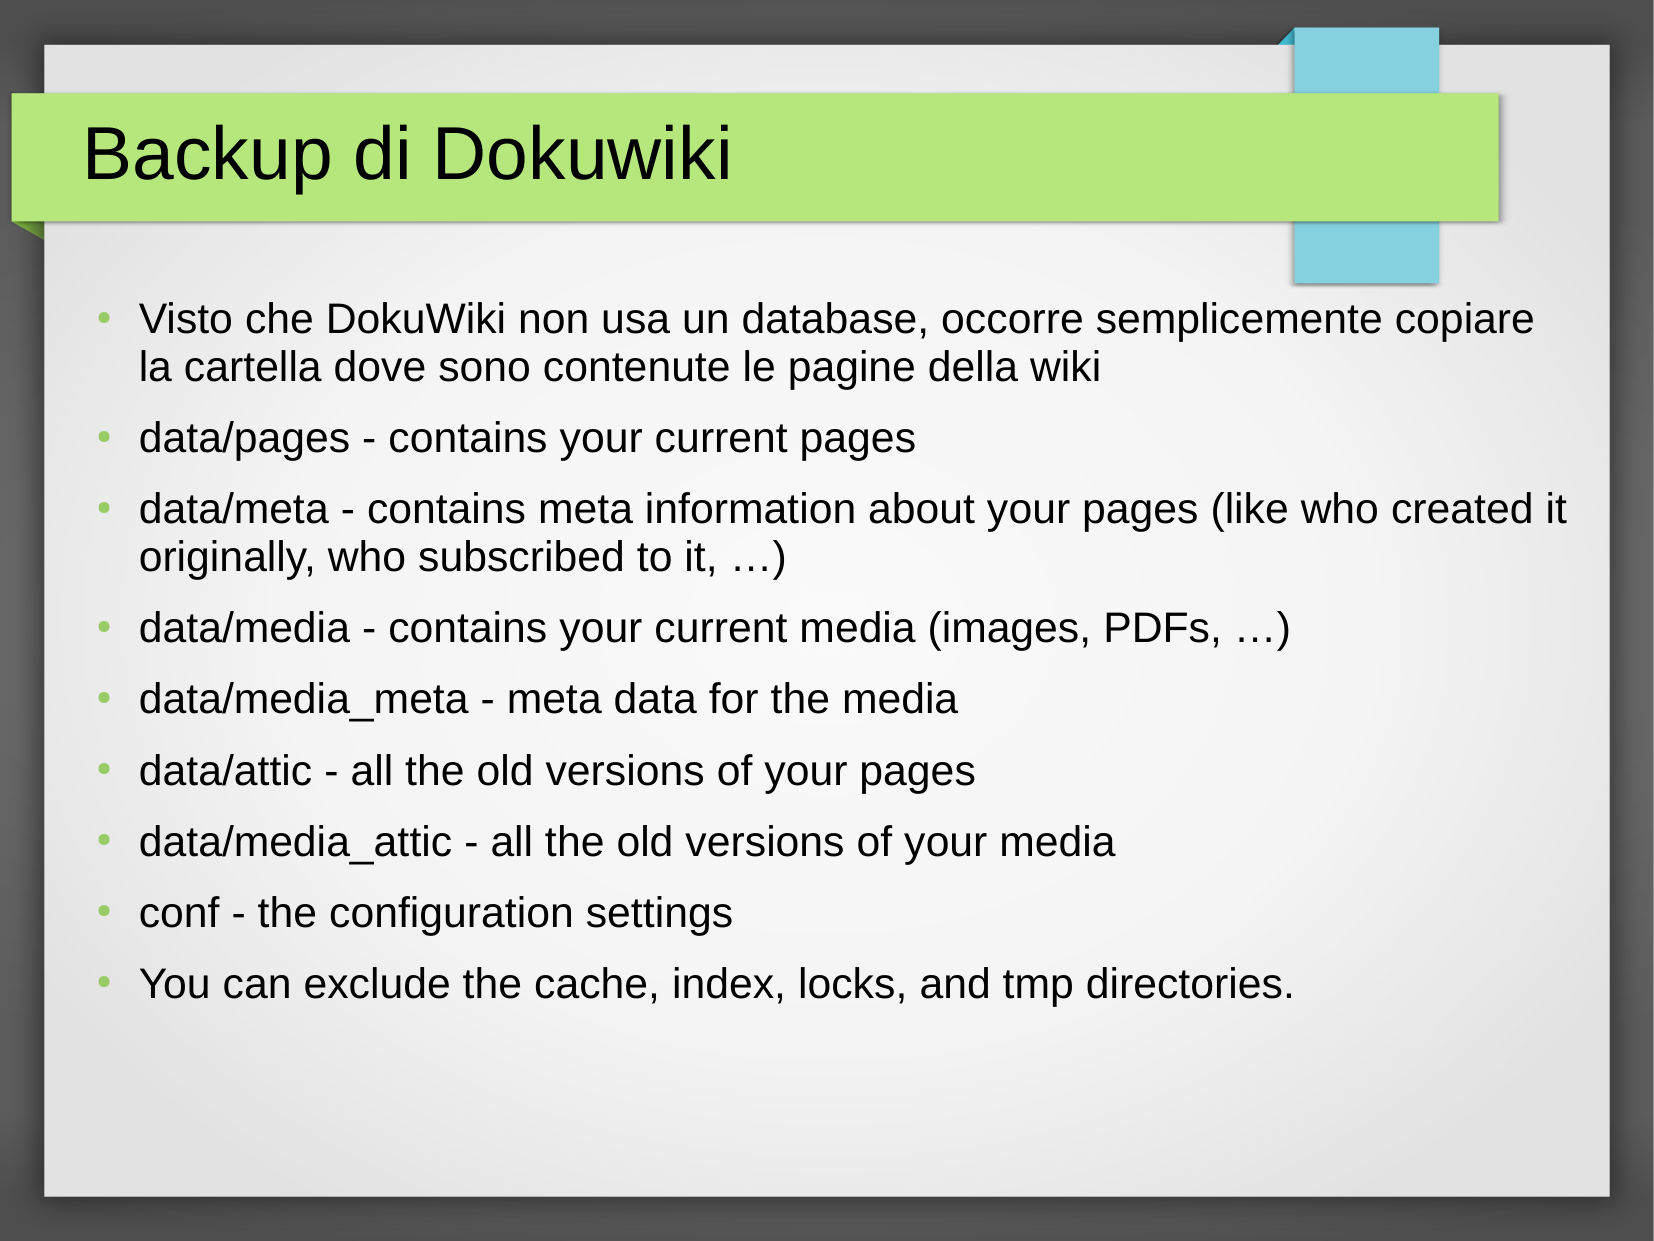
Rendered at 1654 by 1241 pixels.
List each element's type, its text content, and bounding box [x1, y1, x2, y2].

list Visto che DokuWiki non usa un database, occorre semplicemente copiare la cartella dove sono contenute le pagine della wiki data/pages - contains your current pages data/meta - contains meta information about your pages (like who created it originally, who subscribed to it, …) data/media - contains your current media (images, PDFs, …) data/media_meta - meta data for the media data/attic - all the old versions of your pages data/media_attic - all the old versions of your media conf - the configuration settings You can exclude the cache, index, locks, and tmp directories. [82, 295, 1571, 1015]
title Backup di Dokuwiki [82, 94, 1264, 213]
picture [0, 0, 1654, 1241]
